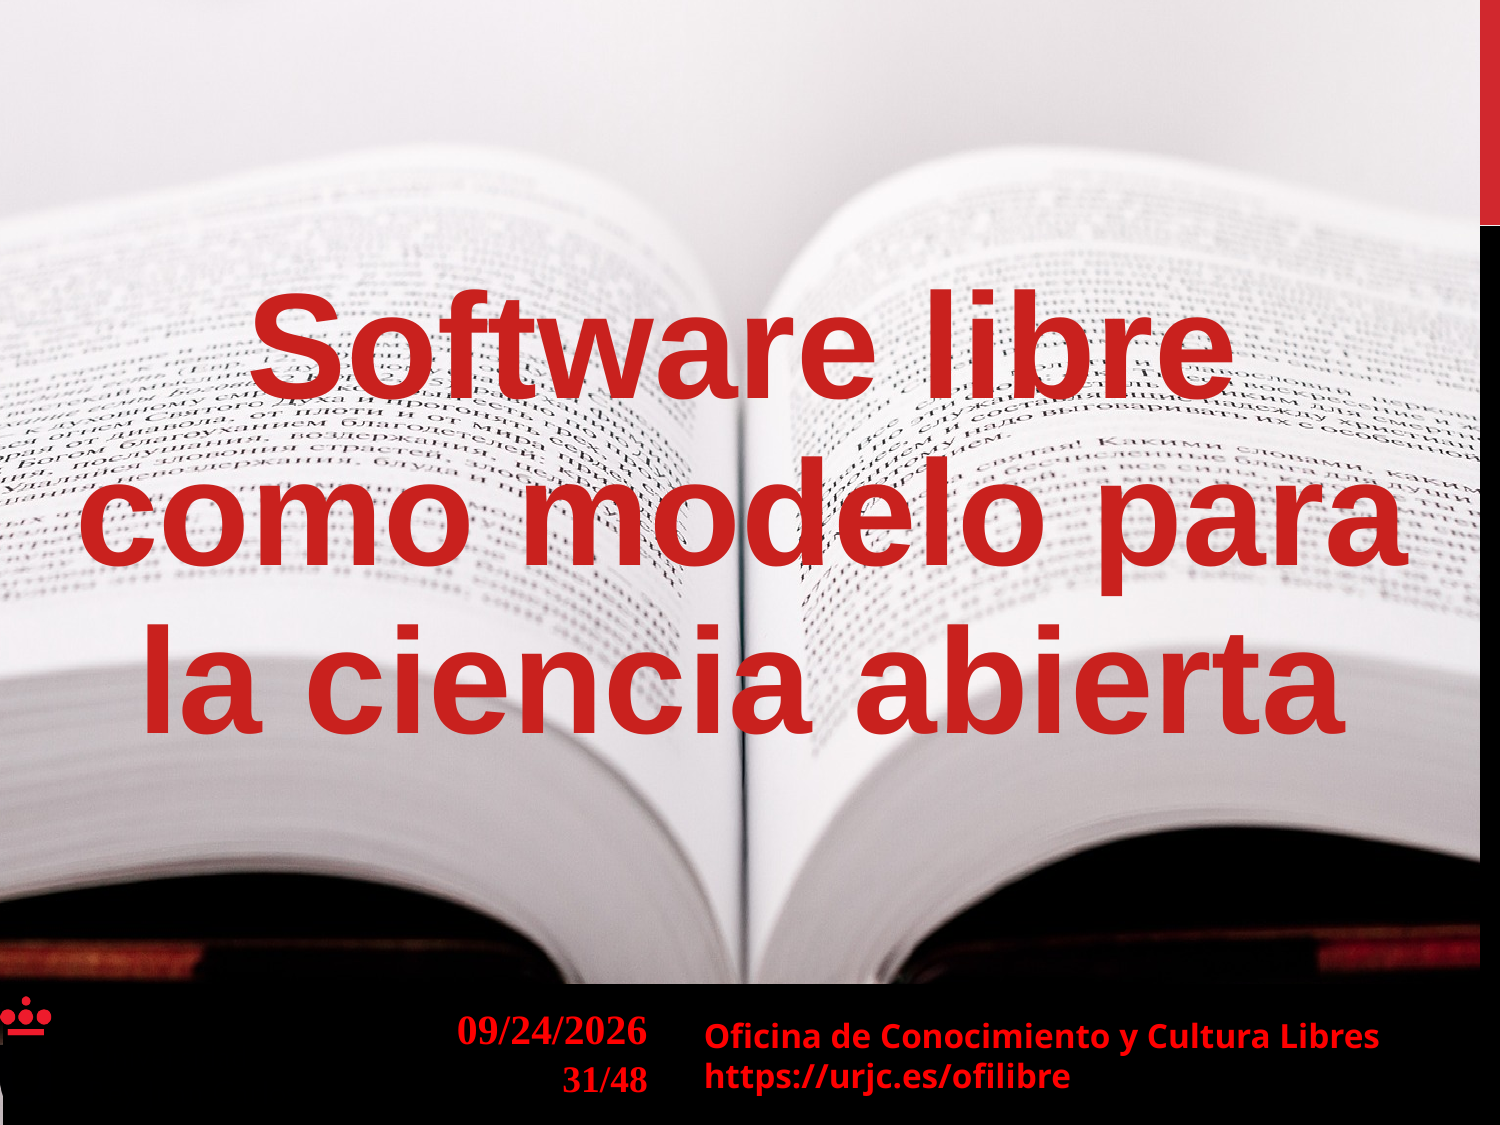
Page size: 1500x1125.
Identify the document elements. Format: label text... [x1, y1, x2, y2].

text_box Software libre como modelo para la ciencia abierta [45, 254, 1441, 940]
picture [0, 0, 1500, 1014]
